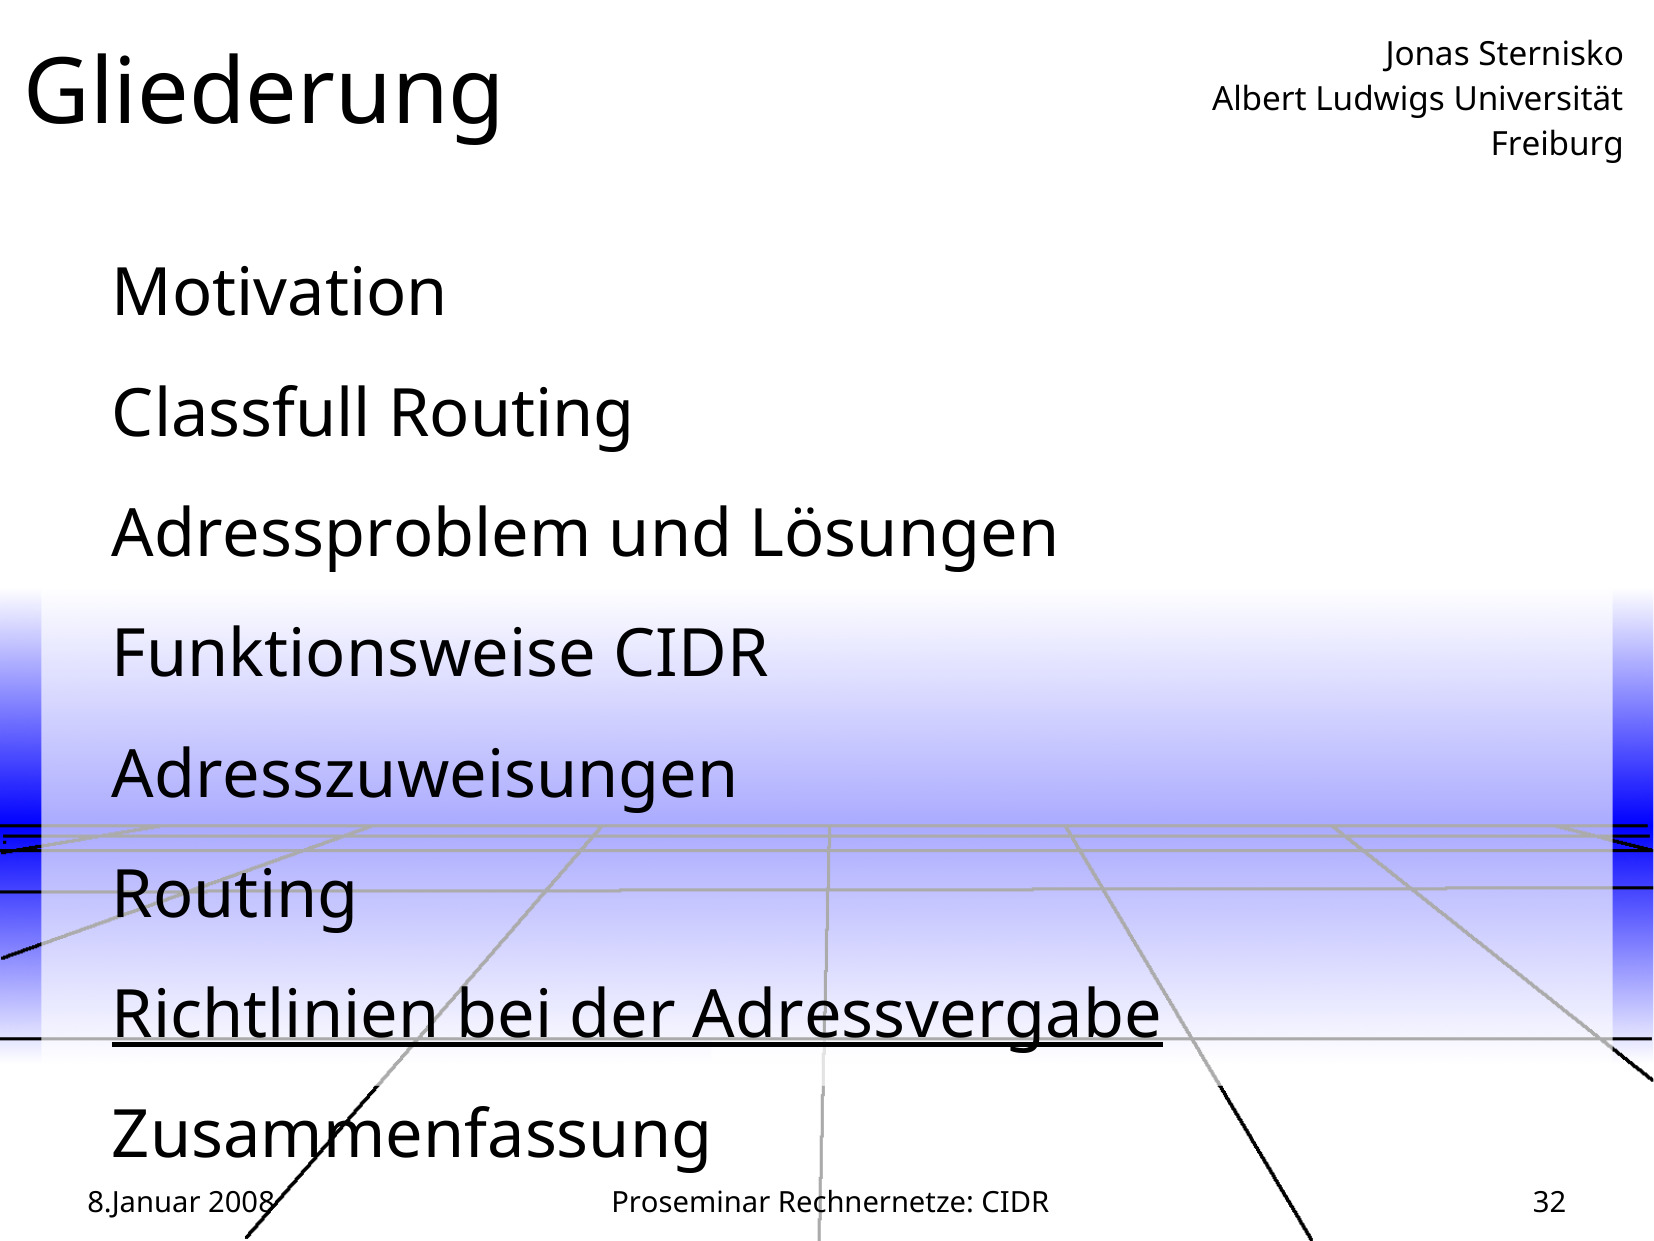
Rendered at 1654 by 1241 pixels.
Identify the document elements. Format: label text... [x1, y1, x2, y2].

title Gliederung [23, 31, 1093, 146]
picture [0, 0, 1654, 1241]
list Motivation Classfull Routing Adressproblem und Lösungen Funktionsweise CIDR Adresszuweisungen Routing Richtlinien bei der Adressvergabe Zusammenfassung [76, 185, 1565, 1137]
